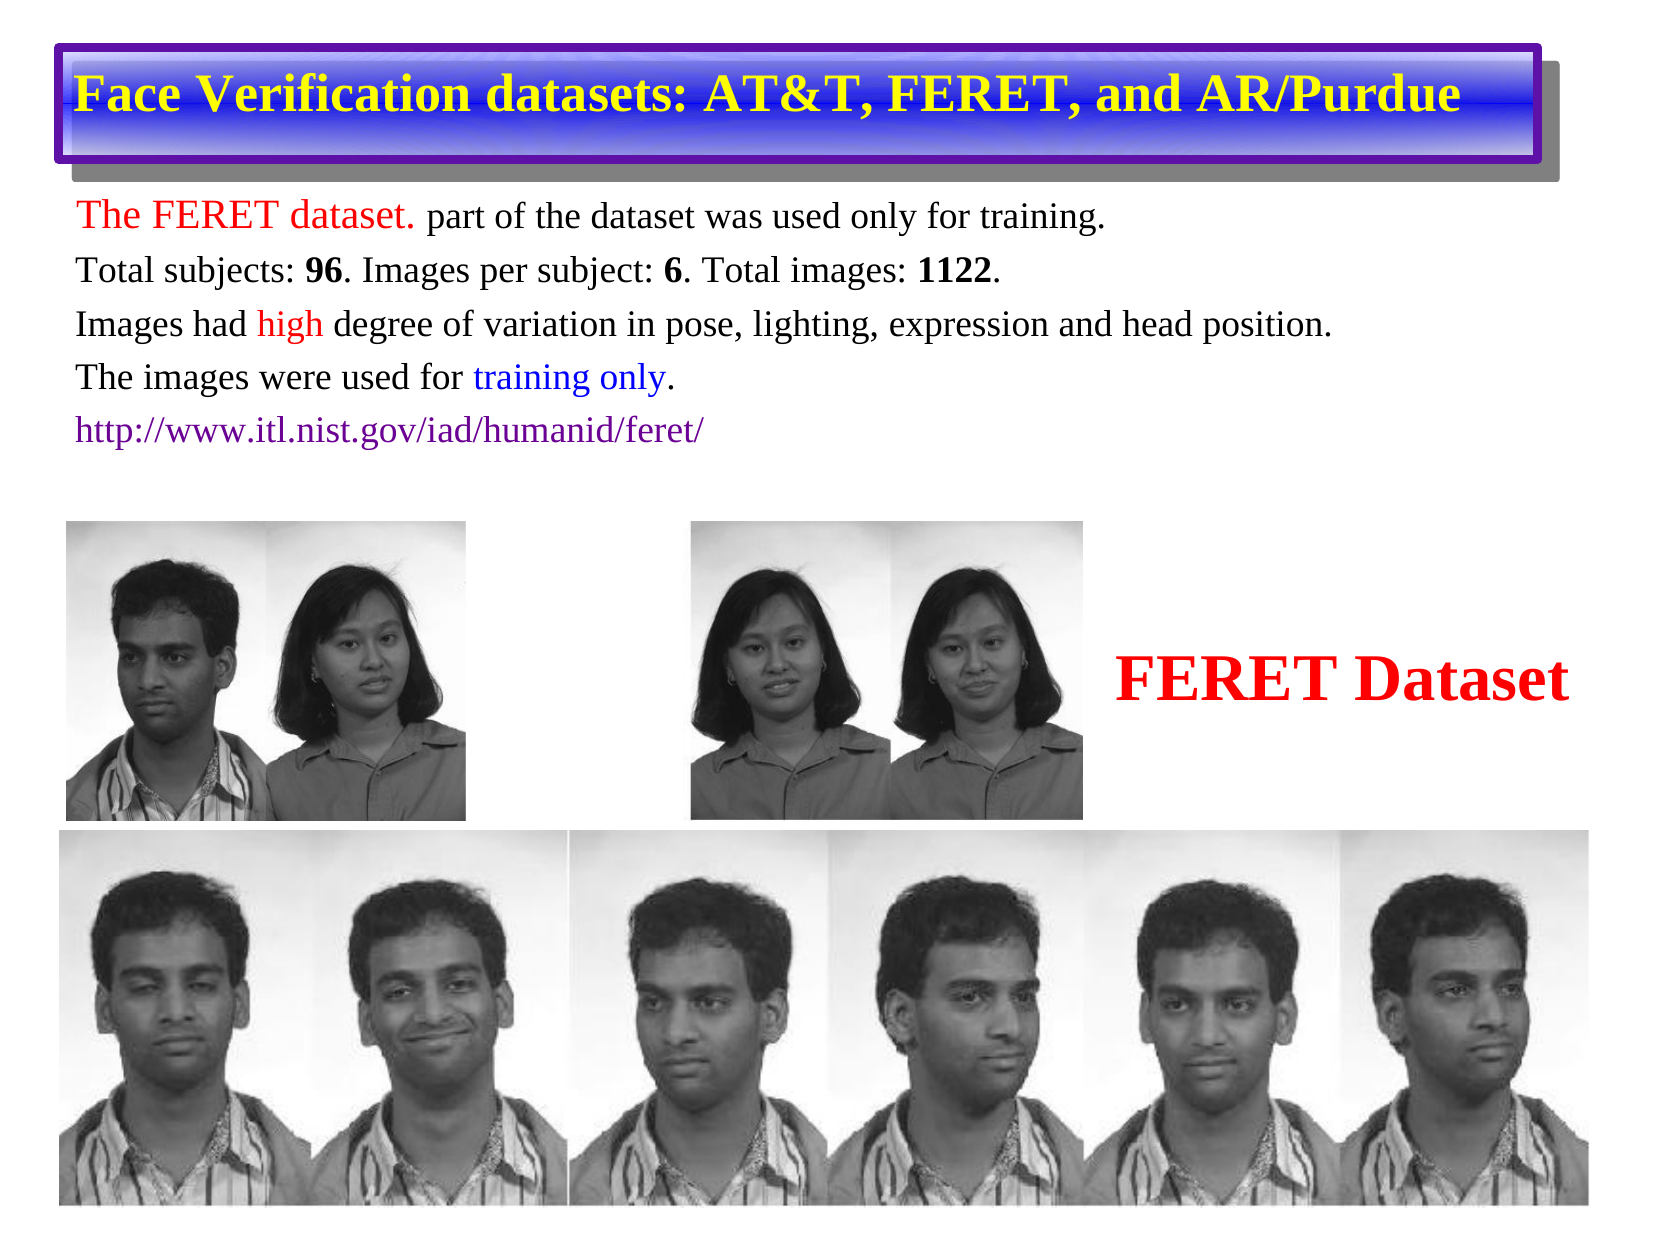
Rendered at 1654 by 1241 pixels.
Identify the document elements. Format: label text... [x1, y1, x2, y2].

text_box Face Verification datasets: AT&T, FERET, and AR/Purdue [58, 47, 1538, 160]
picture [66, 521, 1083, 821]
text_box The FERET dataset. part of the dataset was used only for training. Total subjects: 96. Images per subject: 6. Total images: 1122. Images had high degree of variation in pose, lighting, expression and head position. The images were used for training only. http://www.itl.nist.gov/iad/humanid/feret/ [65, 191, 1496, 508]
picture [59, 830, 1591, 1208]
text_box FERET Dataset [1115, 640, 1574, 729]
